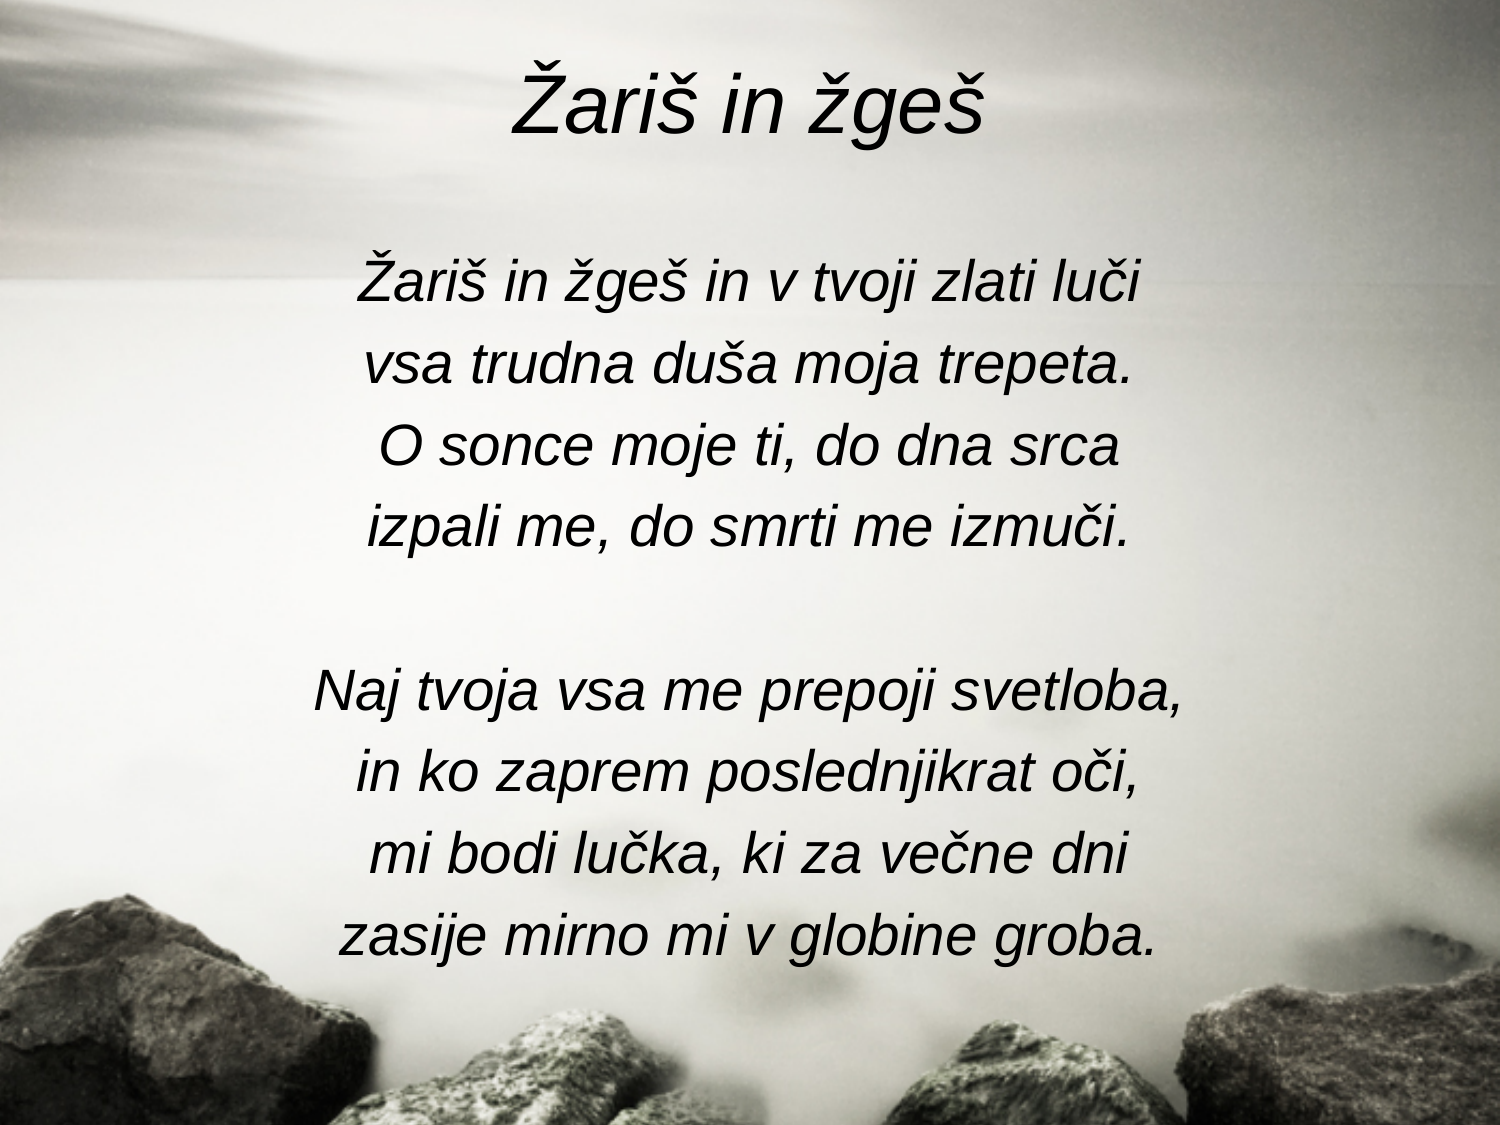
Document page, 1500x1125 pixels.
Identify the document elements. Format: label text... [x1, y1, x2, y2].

list Žariš in žgeš Žariš in žgeš in v tvoji zlati luči vsa trudna duša moja trepeta. O sonce moje ti, do dna srca izpali me, do smrti me izmuči. Naj tvoja vsa me prepoji svetloba, in ko zaprem poslednjikrat oči, mi bodi lučka, ki za večne dni zasije mirno mi v globine groba. [75, 42, 1425, 1106]
picture [0, 0, 1500, 1125]
